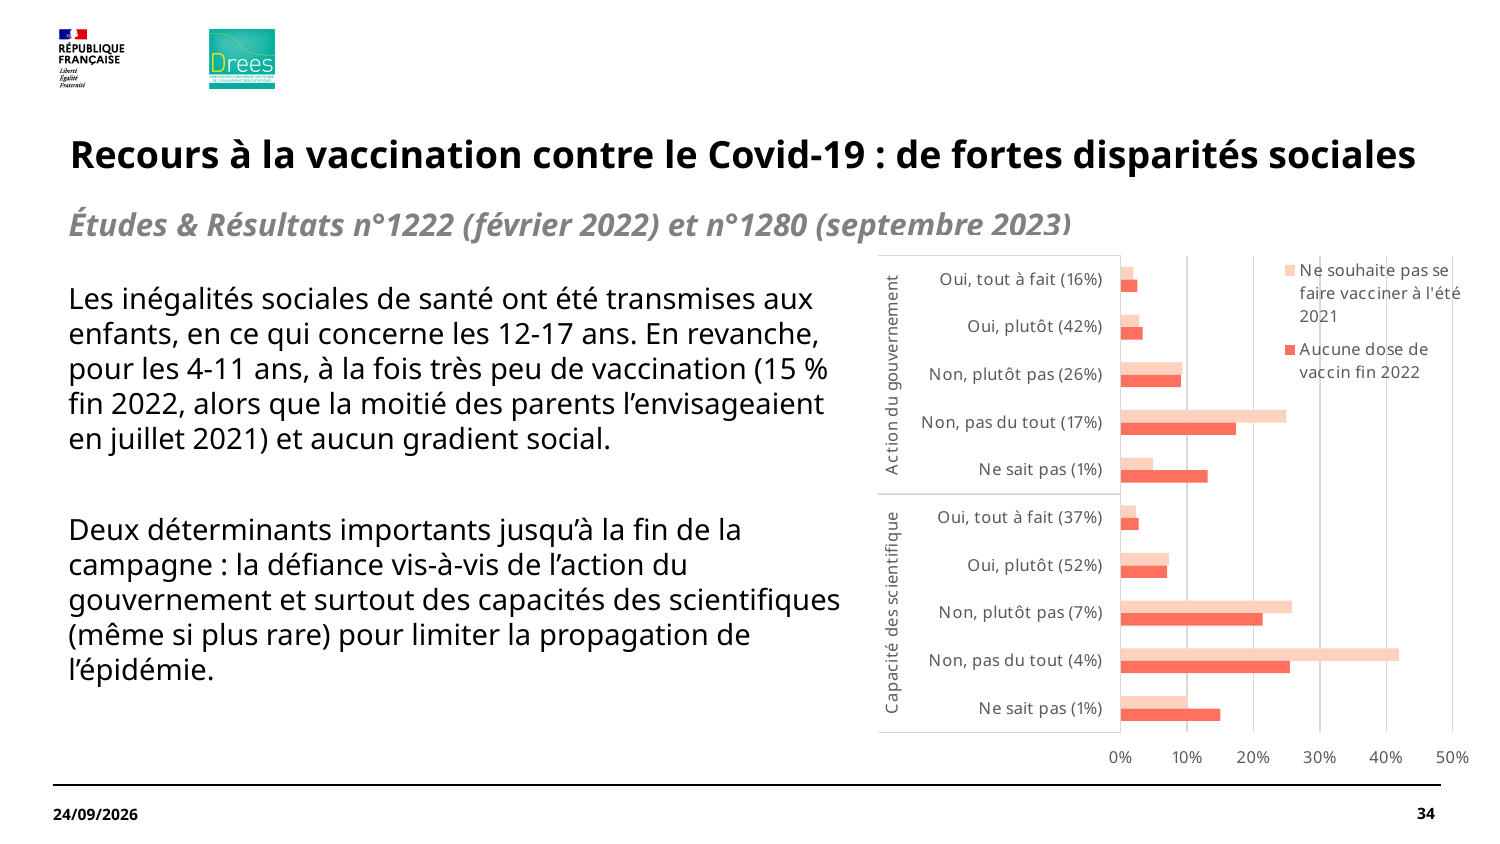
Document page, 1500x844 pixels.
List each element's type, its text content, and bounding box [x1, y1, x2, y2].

list Les inégalités sociales de santé ont été transmises aux enfants, en ce qui concerne les 12-17 ans. En revanche, pour les 4-11 ans, à la fois très peu de vaccination (15 % fin 2022, alors que la moitié des parents l’envisageaient en juillet 2021) et aucun gradient social. Deux déterminants importants jusqu’à la fin de la campagne : la défiance vis-à-vis de l’action du gouvernement et surtout des capacités des scientifiques (même si plus rare) pour limiter la propagation de l’épidémie. [53, 280, 845, 753]
title Recours à la vaccination contre le Covid-19 : de fortes disparités sociales [53, 112, 1436, 201]
picture [47, 17, 136, 107]
picture [868, 235, 1490, 780]
list Études & Résultats n°1222 (février 2022) et n°1280 (septembre 2023) [53, 204, 1436, 245]
picture [209, 29, 275, 89]
slide_number 25/11/2024 [53, 787, 246, 844]
